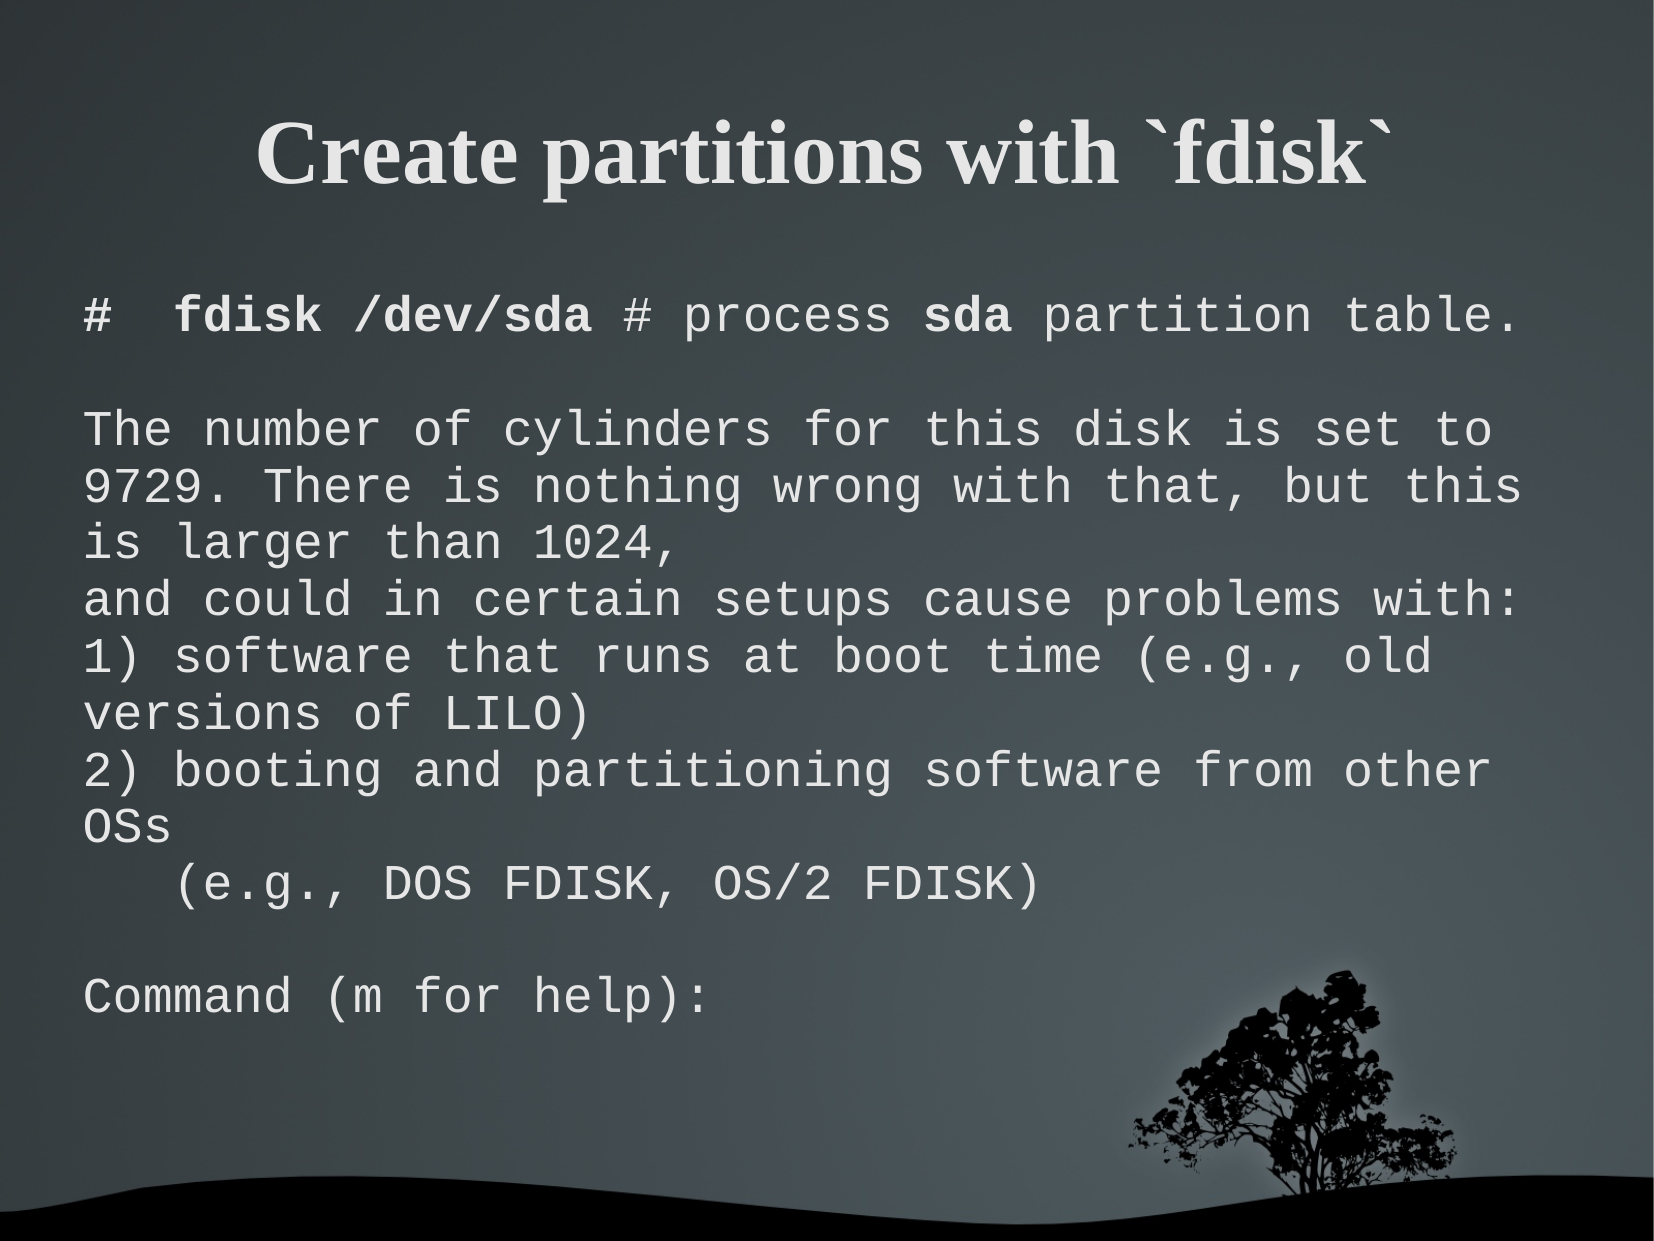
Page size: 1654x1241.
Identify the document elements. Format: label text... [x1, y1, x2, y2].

picture [0, 0, 1654, 1241]
title Create partitions with `fdisk` [82, 49, 1571, 257]
list # fdisk /dev/sda # process sda partition table. The number of cylinders for this disk is set to 9729. There is nothing wrong with that, but this is larger than 1024, and could in certain setups cause problems with: 1) software that runs at boot time (e.g., old versions of LILO) 2) booting and partitioning software from other OSs (e.g., DOS FDISK, OS/2 FDISK) Command (m for help): [82, 290, 1571, 1142]
